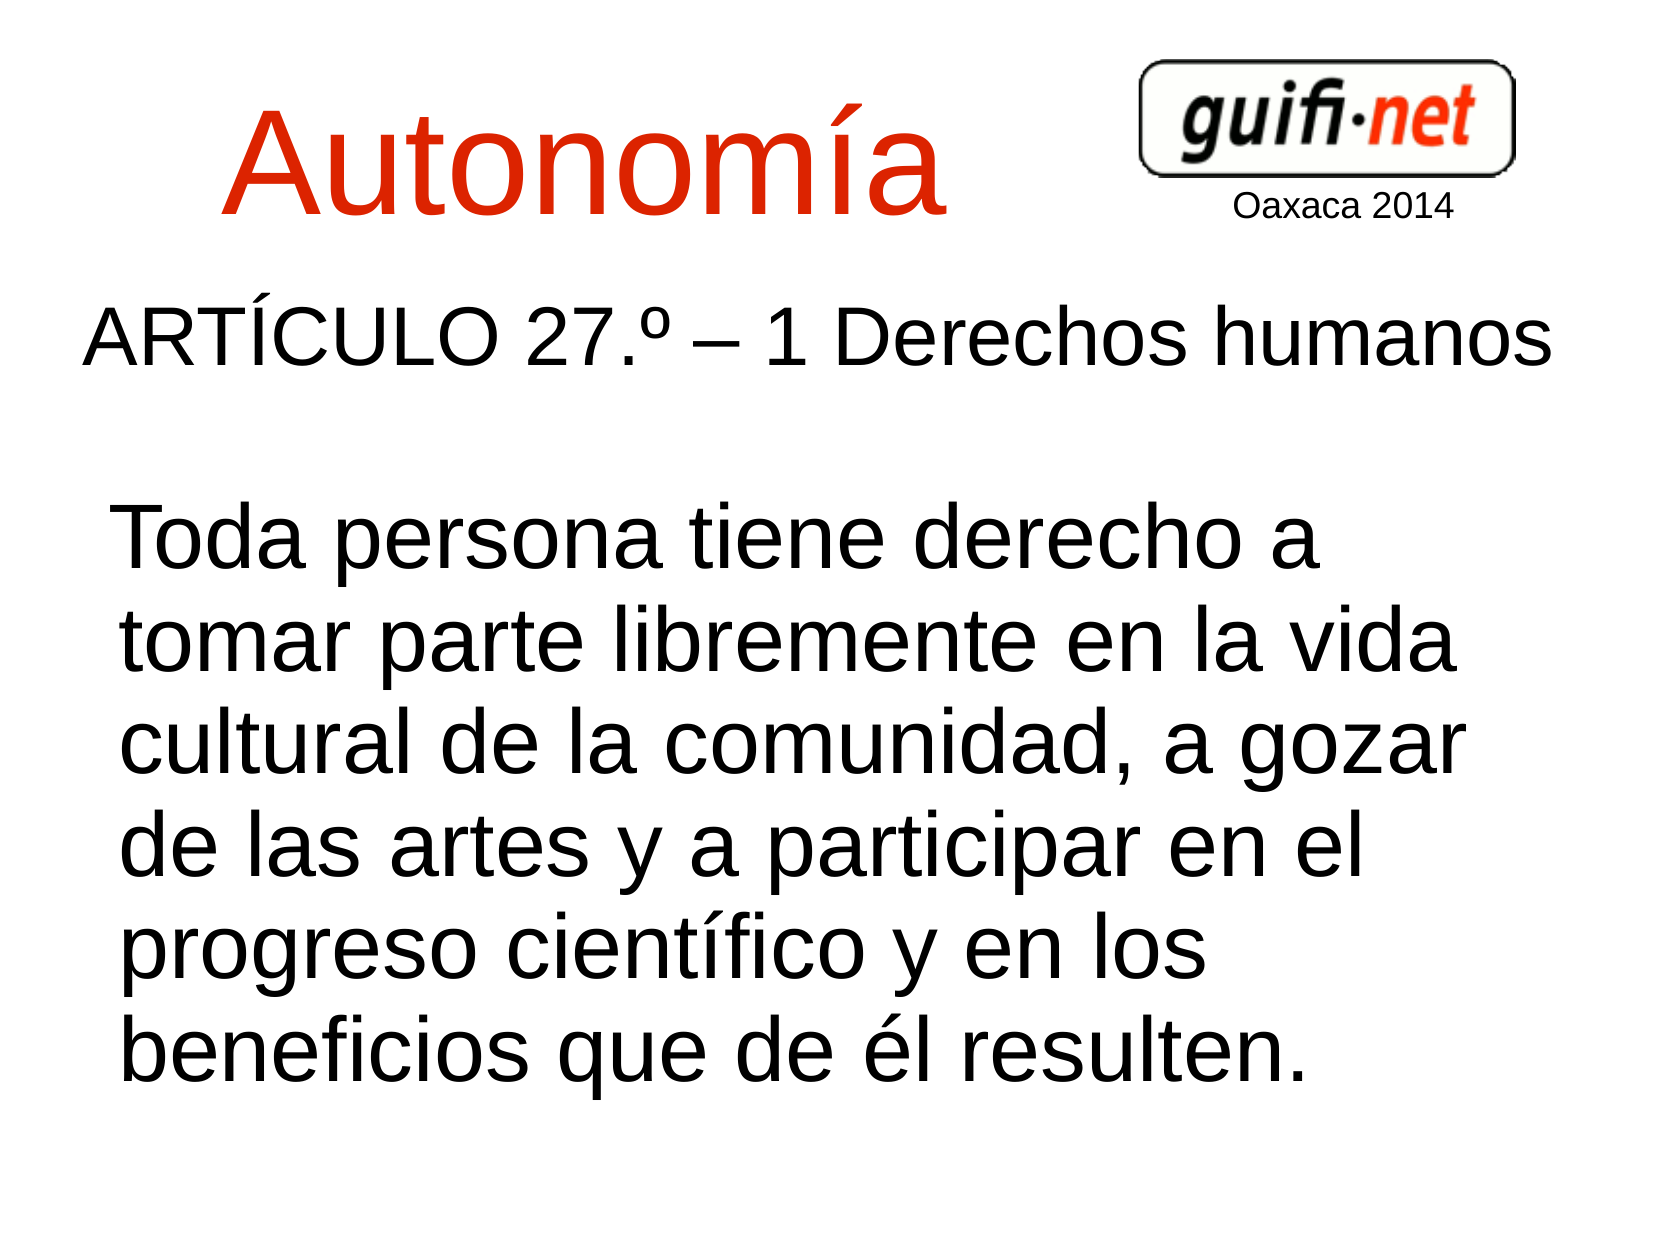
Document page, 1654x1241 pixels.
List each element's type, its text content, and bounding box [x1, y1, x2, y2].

text_box Oaxaca 2014 [1093, 177, 1654, 235]
title Autonomía [76, 66, 1093, 259]
picture [1137, 59, 1516, 177]
